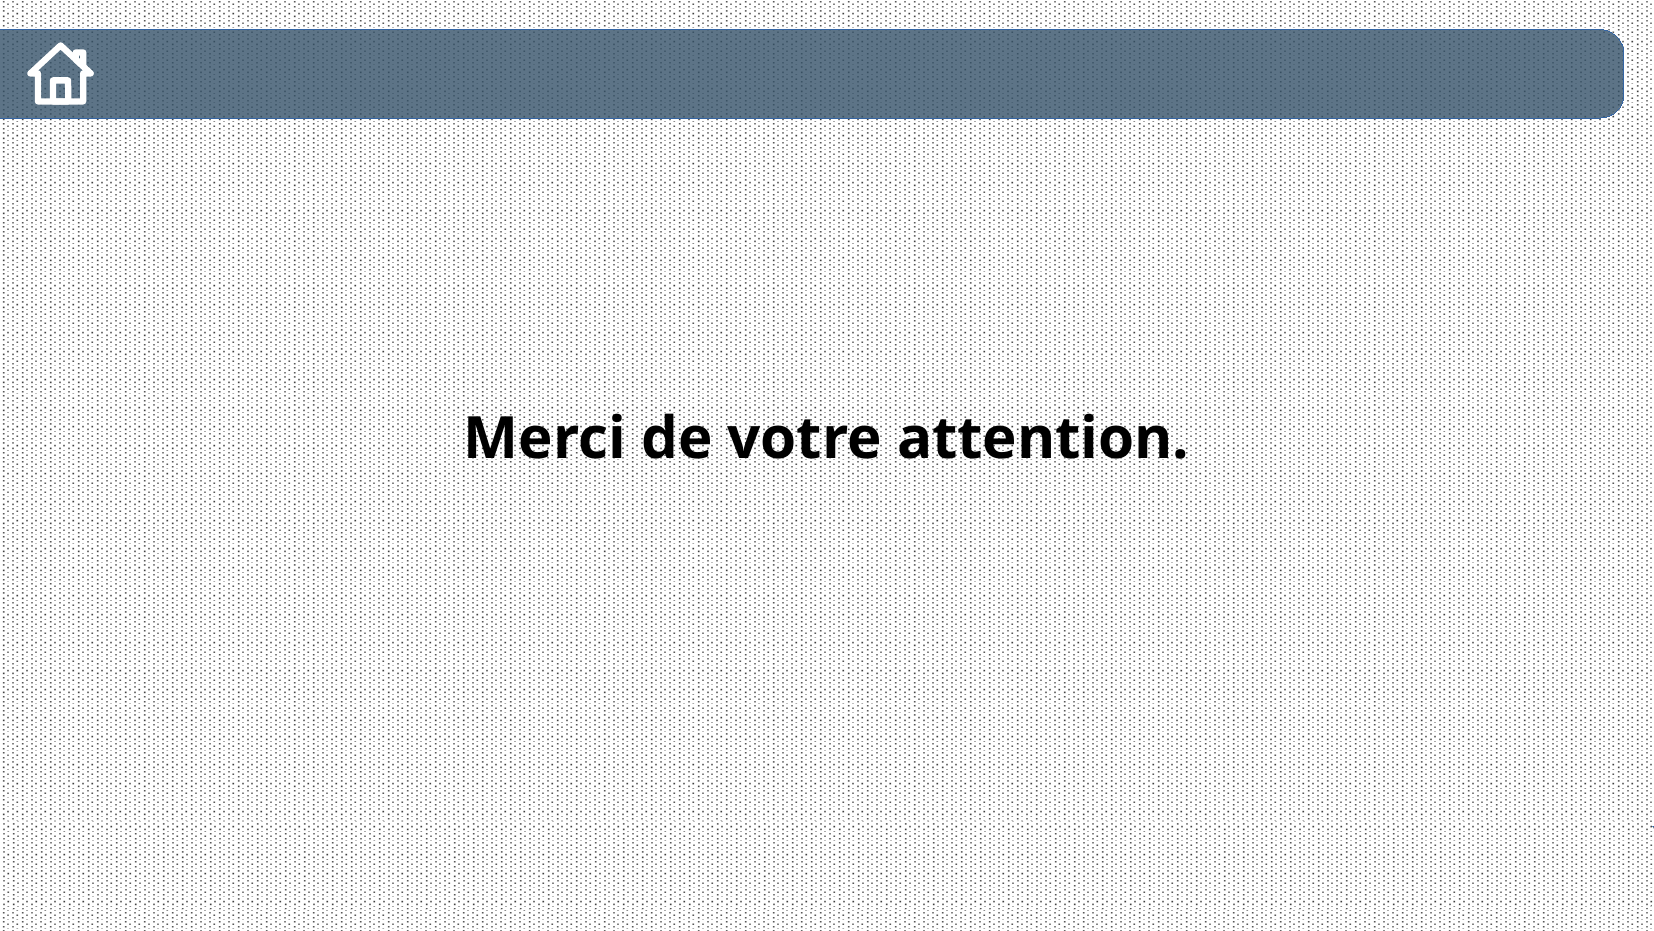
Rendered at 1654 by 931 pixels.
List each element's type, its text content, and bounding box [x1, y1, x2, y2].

picture [0, 0, 1654, 392]
text_box Merci de votre attention. [0, 392, 1654, 639]
picture [0, 903, 1654, 931]
text_box [0, 820, 1654, 910]
picture [0, 639, 1654, 826]
